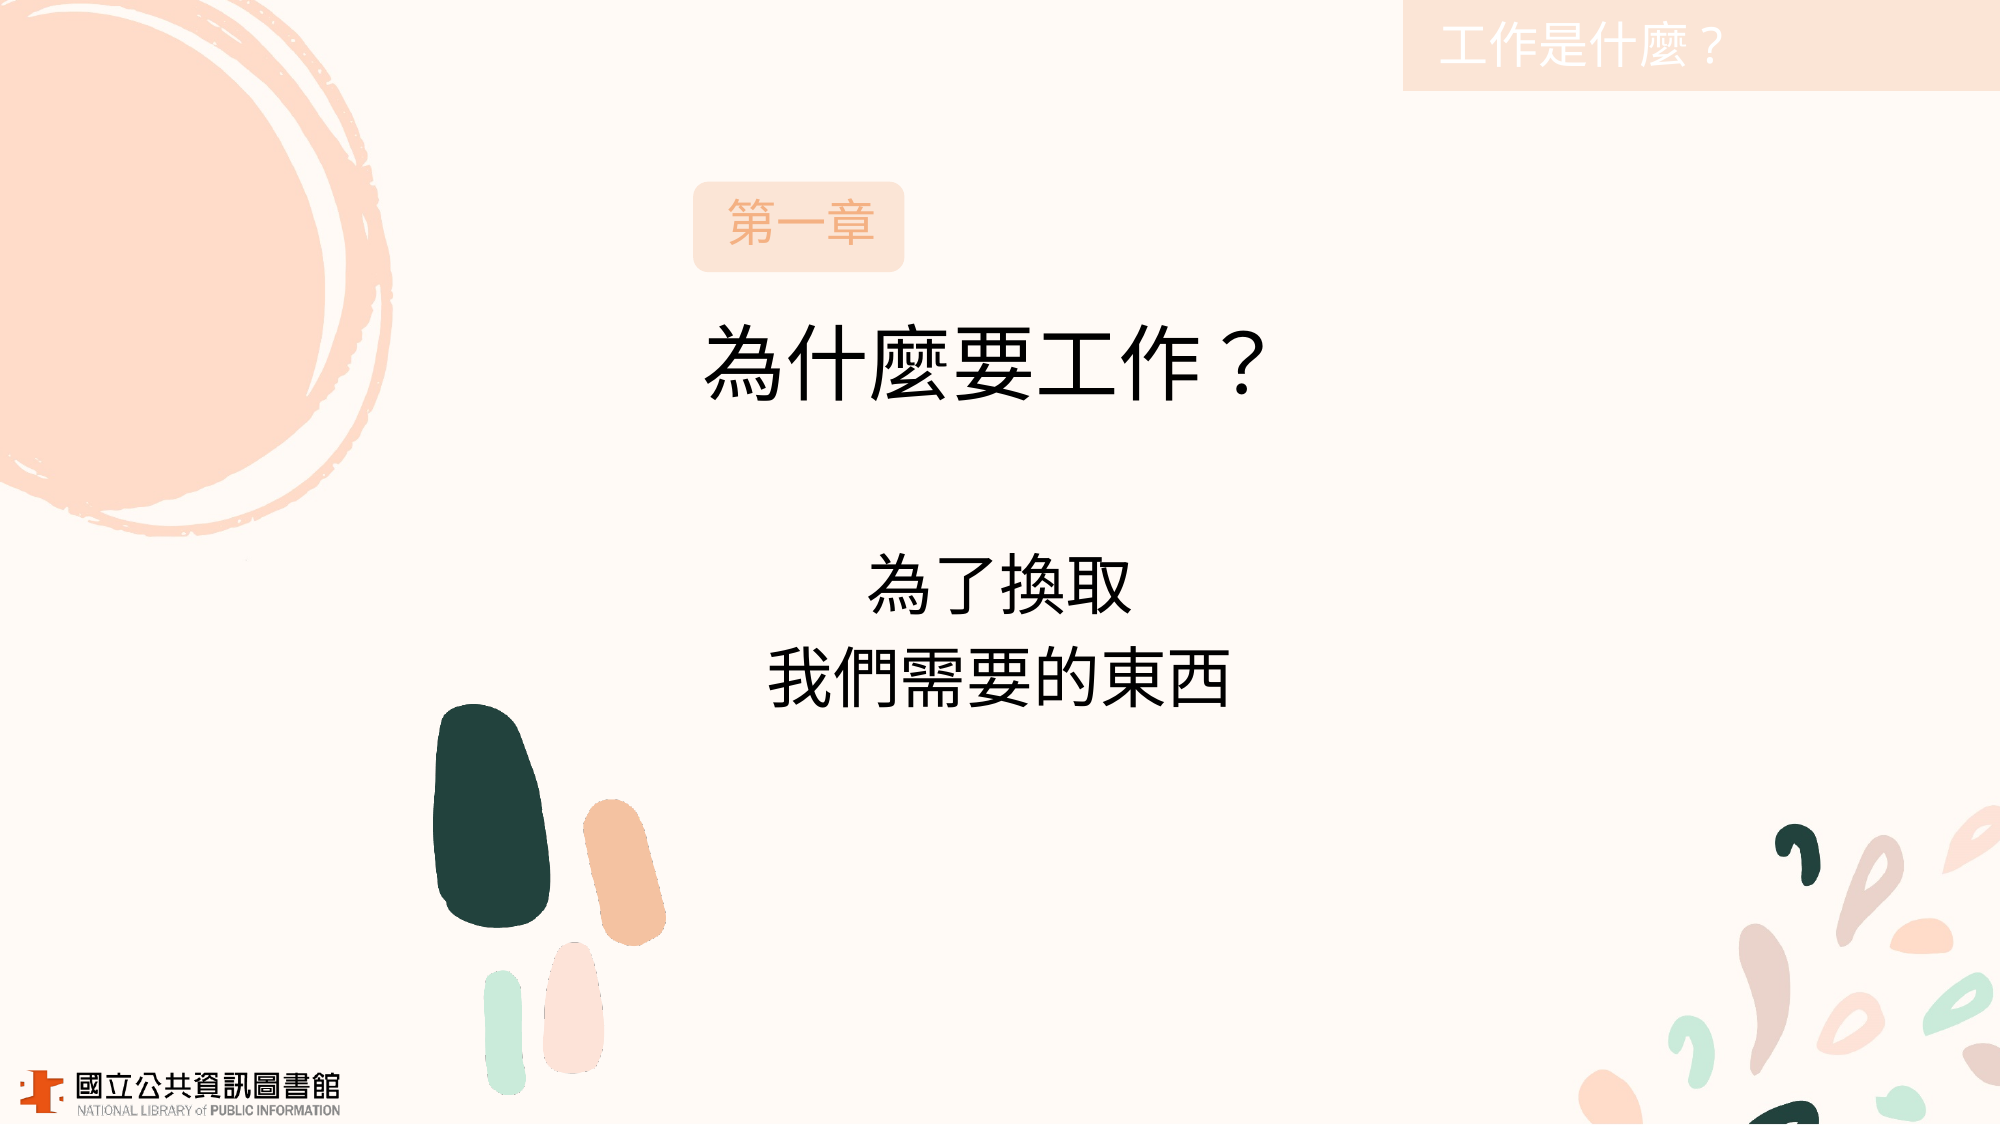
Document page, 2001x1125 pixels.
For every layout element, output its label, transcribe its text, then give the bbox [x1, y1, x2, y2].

text_box 為了換取 我們需要的東西 [616, 544, 1384, 773]
text_box 第一章 [711, 171, 930, 260]
picture [0, 0, 2000, 1125]
text_box 工作是什麼? [1424, 0, 2000, 83]
text_box 為什麼要工作？ [687, 300, 1403, 420]
text_box [693, 181, 905, 273]
text_box [1403, 0, 2000, 91]
